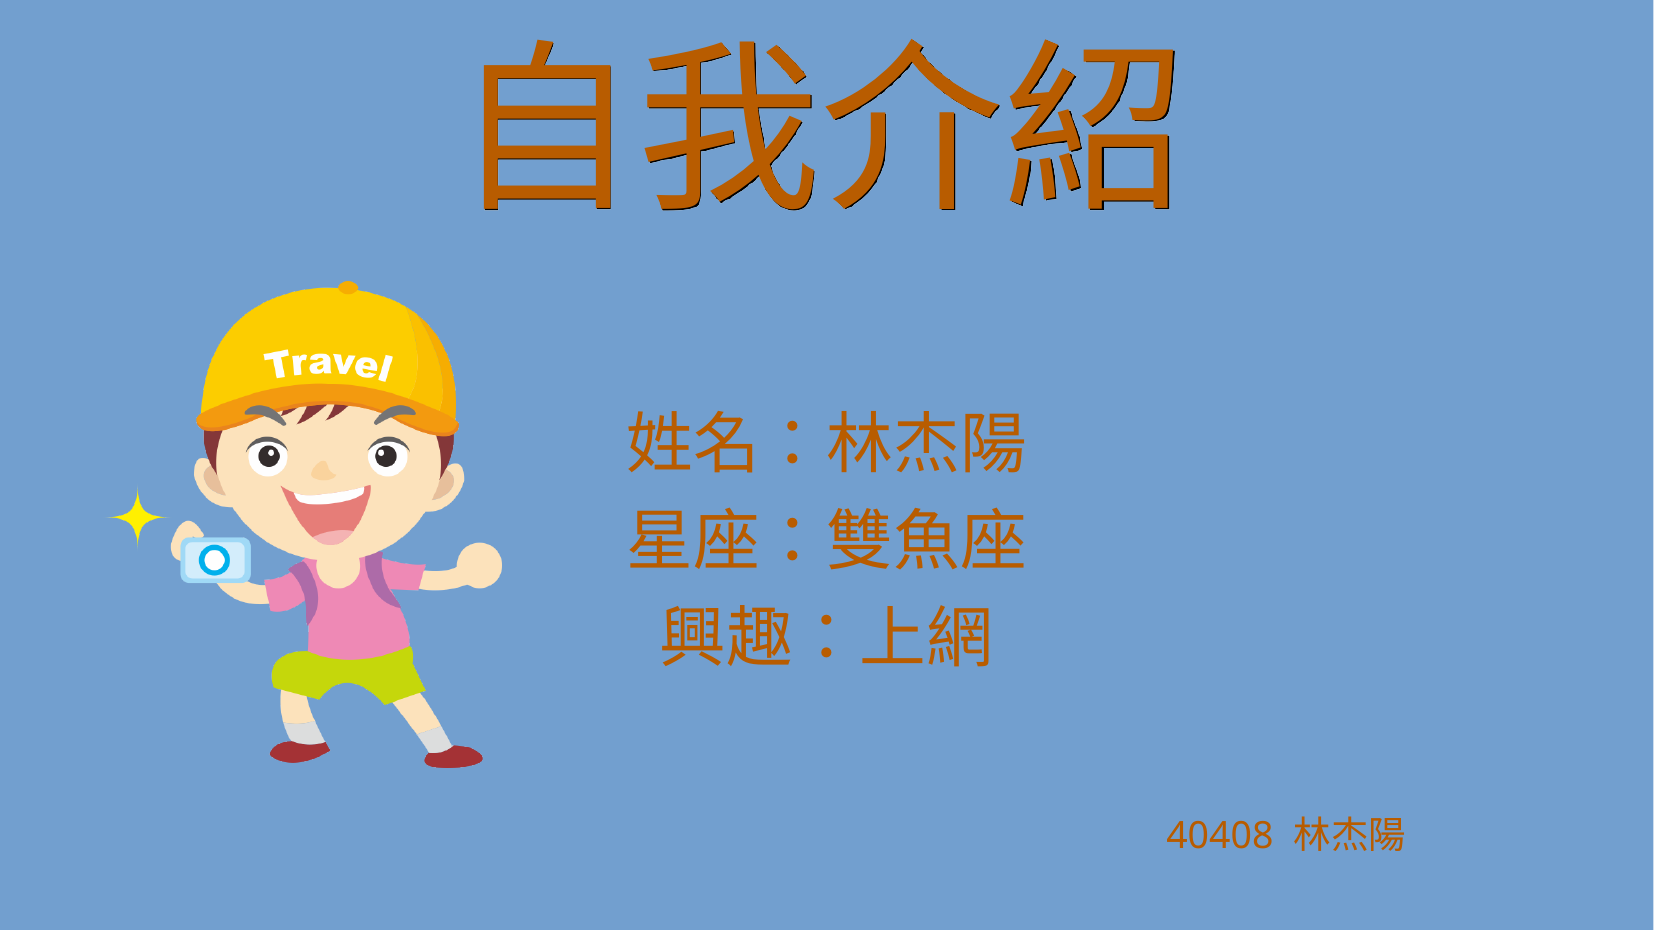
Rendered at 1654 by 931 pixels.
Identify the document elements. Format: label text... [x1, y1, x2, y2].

text_box 40408 林杰陽 [1151, 797, 1506, 857]
picture [102, 281, 502, 768]
subtitle 姓名：林杰陽 星座：雙魚座 興趣：上網 [82, 228, 1571, 768]
title 自我介紹 [76, 23, 1565, 207]
